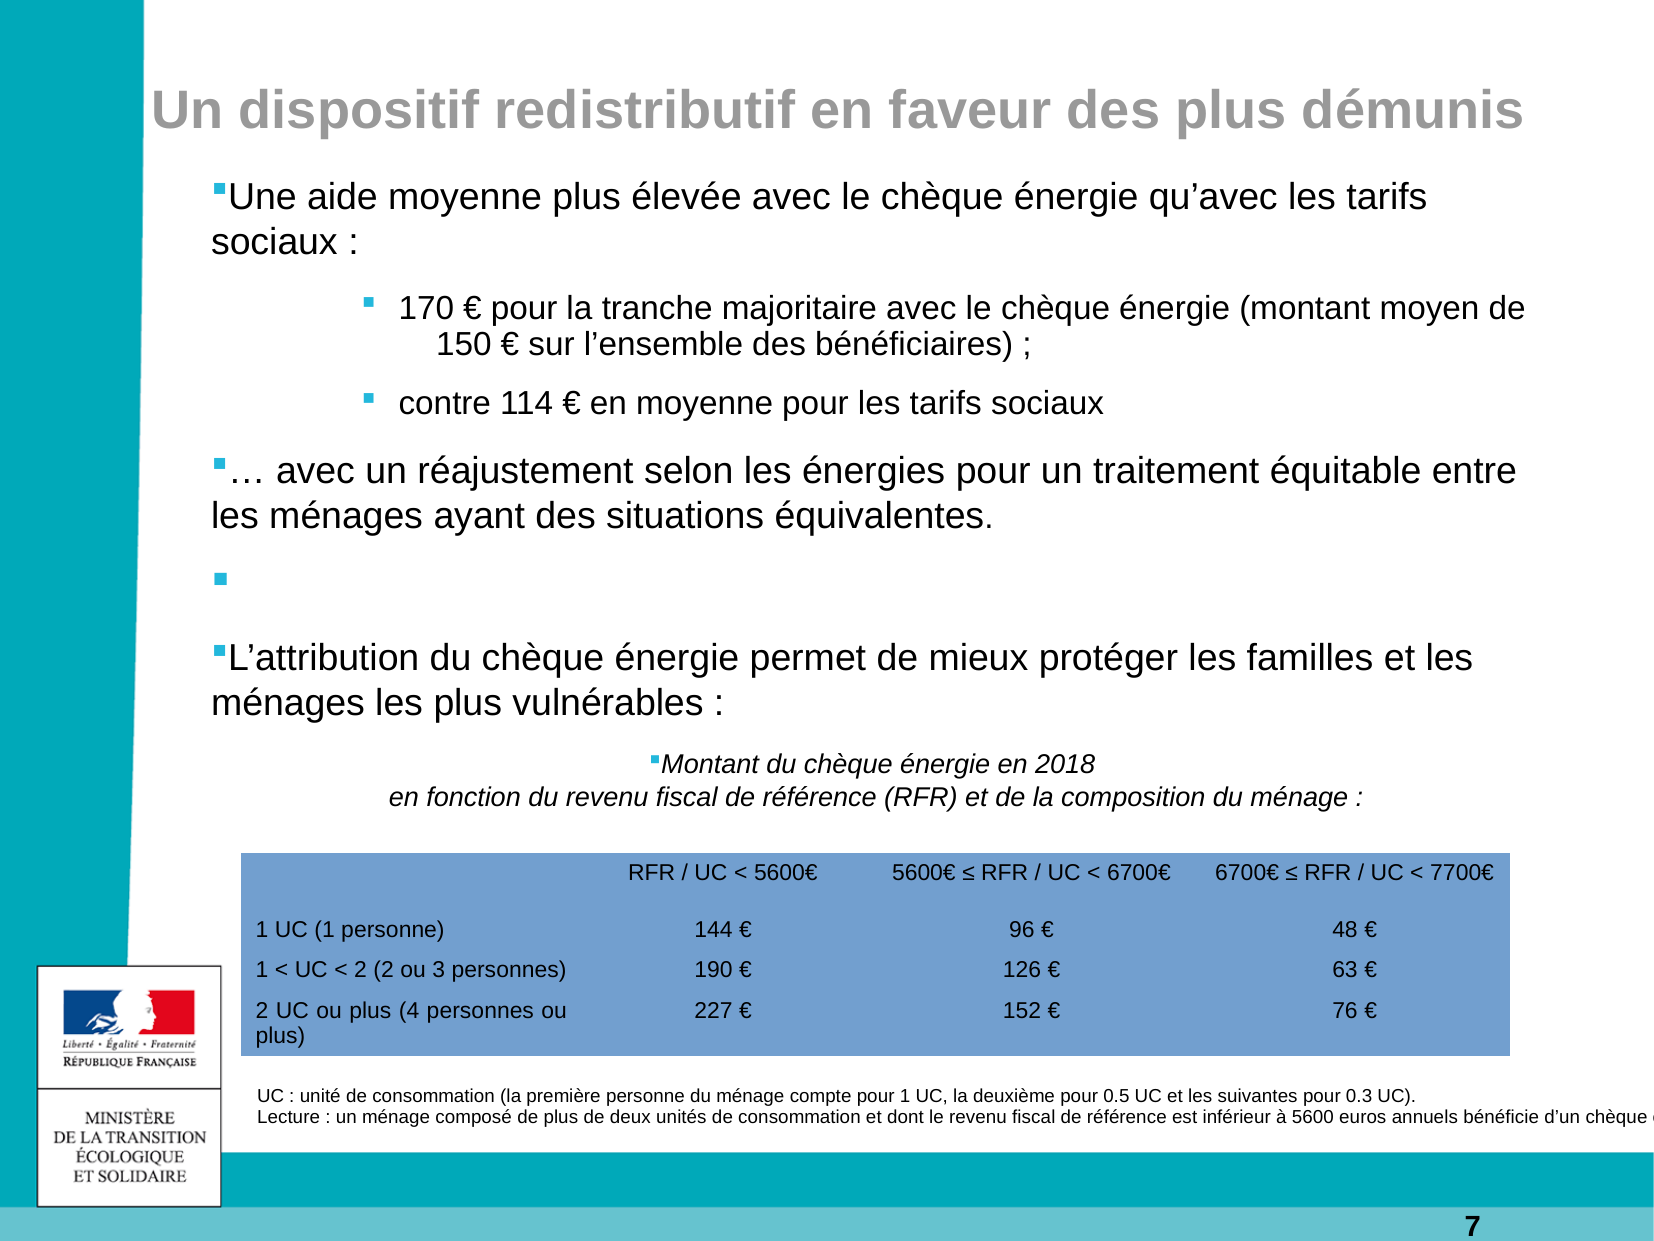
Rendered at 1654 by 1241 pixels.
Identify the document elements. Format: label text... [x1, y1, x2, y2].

table_header RFR / UC < 5600€ [582, 853, 864, 909]
table_cell 144 € [582, 909, 864, 950]
table_cell 126 € [864, 950, 1199, 990]
text_box UC : unité de consommation (la première personne du ménage compte pour 1 UC, la deuxième pour 0.5 UC et les suivantes pour 0.3 UC). Lecture : un ménage composé de plus de deux unités de consommation et dont le revenu fiscal de référence est inférieur à 5600 euros annuels bénéficie d’un chèque énergie de 227 euros par an. [242, 1077, 1510, 1176]
table_header 6700€ ≤ RFR / UC < 7700€ [1199, 853, 1510, 909]
table_cell 48 € [1199, 909, 1510, 950]
table_cell 2 UC ou plus (4 personnes ou plus) [241, 990, 582, 1056]
table_cell 96 € [864, 909, 1199, 950]
table_cell 227 € [582, 990, 864, 1056]
table_cell 190 € [582, 950, 864, 990]
table_cell 63 € [1199, 950, 1510, 990]
title Un dispositif redistributif en faveur des plus démunis [95, 0, 1584, 208]
table_cell 1 UC (1 personne) [241, 909, 582, 950]
table_cell 152 € [864, 990, 1199, 1056]
table_cell 76 € [1199, 990, 1510, 1056]
text_box [1464, 1207, 1629, 1241]
list Une aide moyenne plus élevée avec le chèque énergie qu’avec les tarifs sociaux : 170 € pour la tranche majoritaire avec le chèque énergie (montant moyen de 150 € sur l’ensemble des bénéficiaires) ; contre 114 € en moyenne pour les tarifs sociaux … avec un réajustement selon les énergies pour un traitement équitable entre les ménages ayant des situations équivalentes. L’attribution du chèque énergie permet de mieux protéger les familles et les ménages les plus vulnérables : Montant du chèque énergie en 2018 en fonction du revenu fiscal de référence (RFR) et de la composition du ménage : [210, 171, 1541, 1097]
table_cell 1 < UC < 2 (2 ou 3 personnes) [241, 950, 582, 990]
table_header [241, 853, 582, 909]
table_header 5600€ ≤ RFR / UC < 6700€ [864, 853, 1199, 909]
